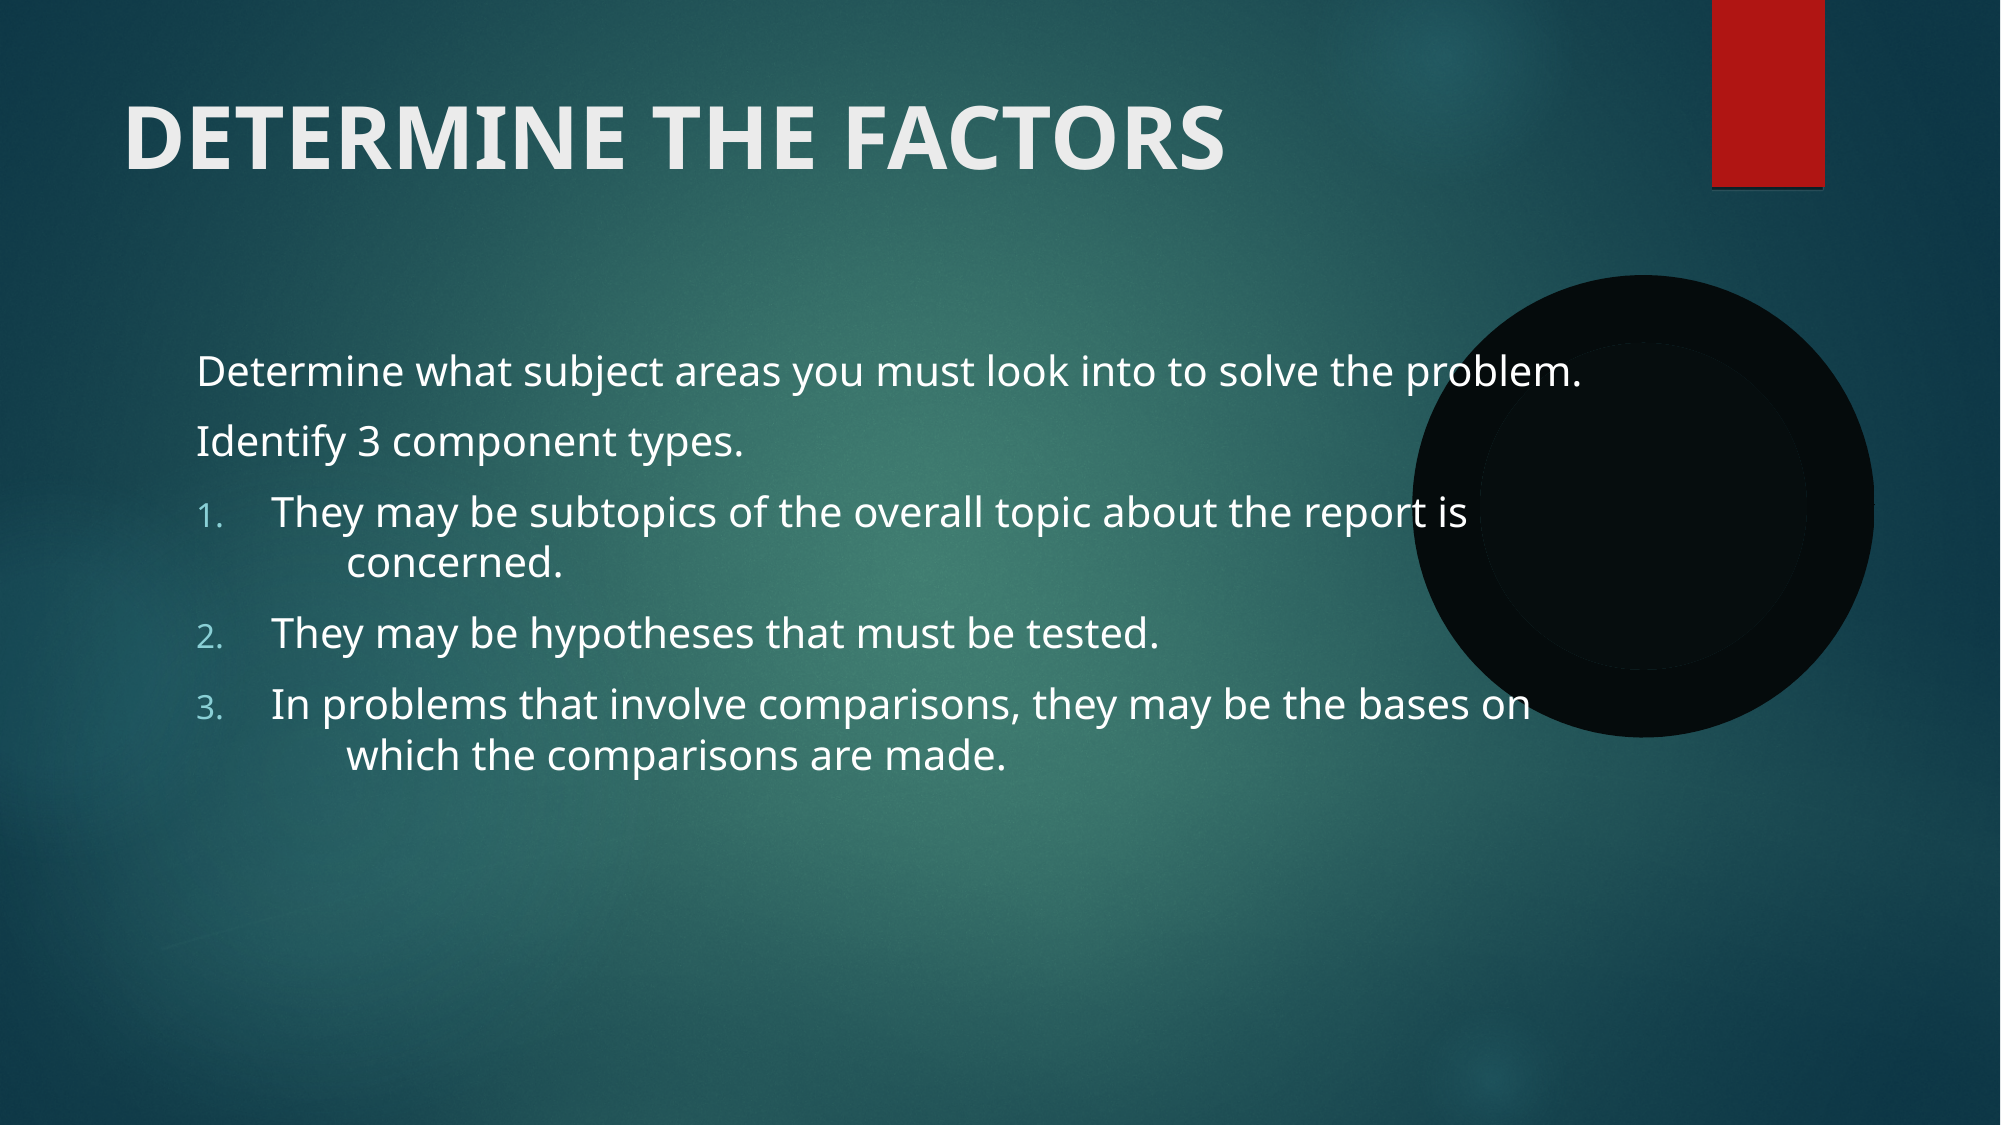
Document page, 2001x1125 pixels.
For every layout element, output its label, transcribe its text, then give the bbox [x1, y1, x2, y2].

list Determine what subject areas you must look into to solve the problem. Identify 3 component types. They may be subtopics of the overall topic about the report is concerned. They may be hypotheses that must be tested. In problems that involve comparisons, they may be the bases on which the comparisons are made. [181, 336, 1649, 1026]
title DETERMINE THE FACTORS [106, 74, 1649, 305]
